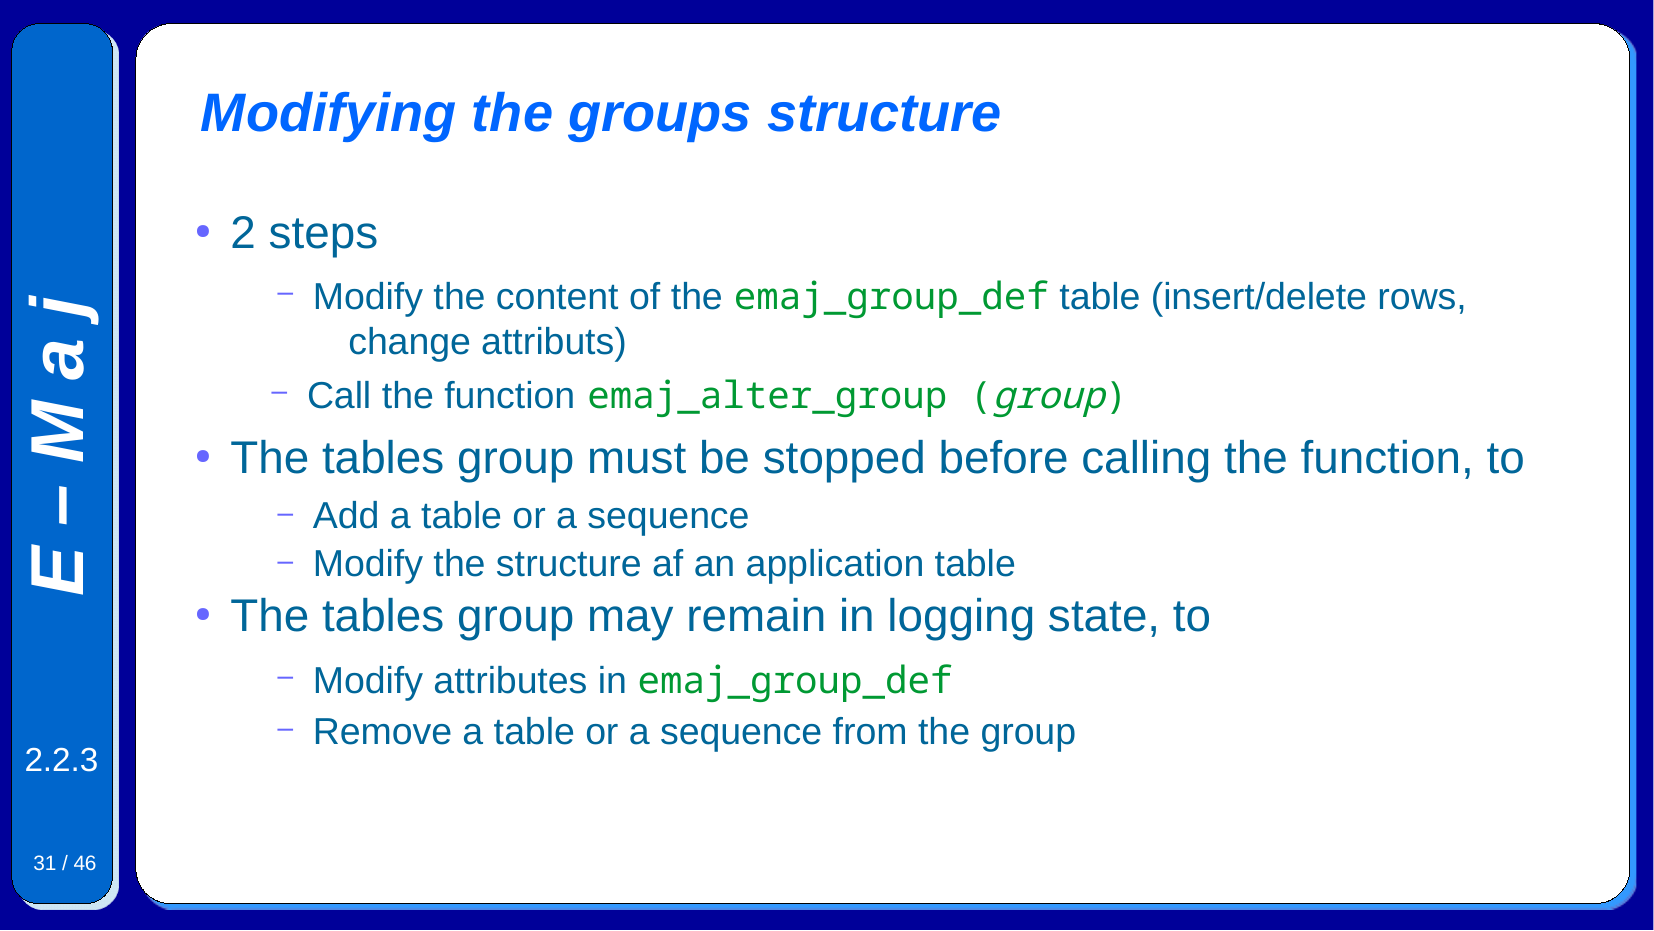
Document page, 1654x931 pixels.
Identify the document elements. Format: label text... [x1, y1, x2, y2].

list 2 steps Modify the content of the emaj_group_def table (insert/delete rows, change attributs) Call the function emaj_alter_group (group) The tables group must be stopped before calling the function, to Add a table or a sequence Modify the structure af an application table The tables group may remain in logging state, to Modify attributes in emaj_group_def Remove a table or a sequence from the group [177, 206, 1587, 827]
title Modifying the groups structure [200, 34, 1575, 191]
